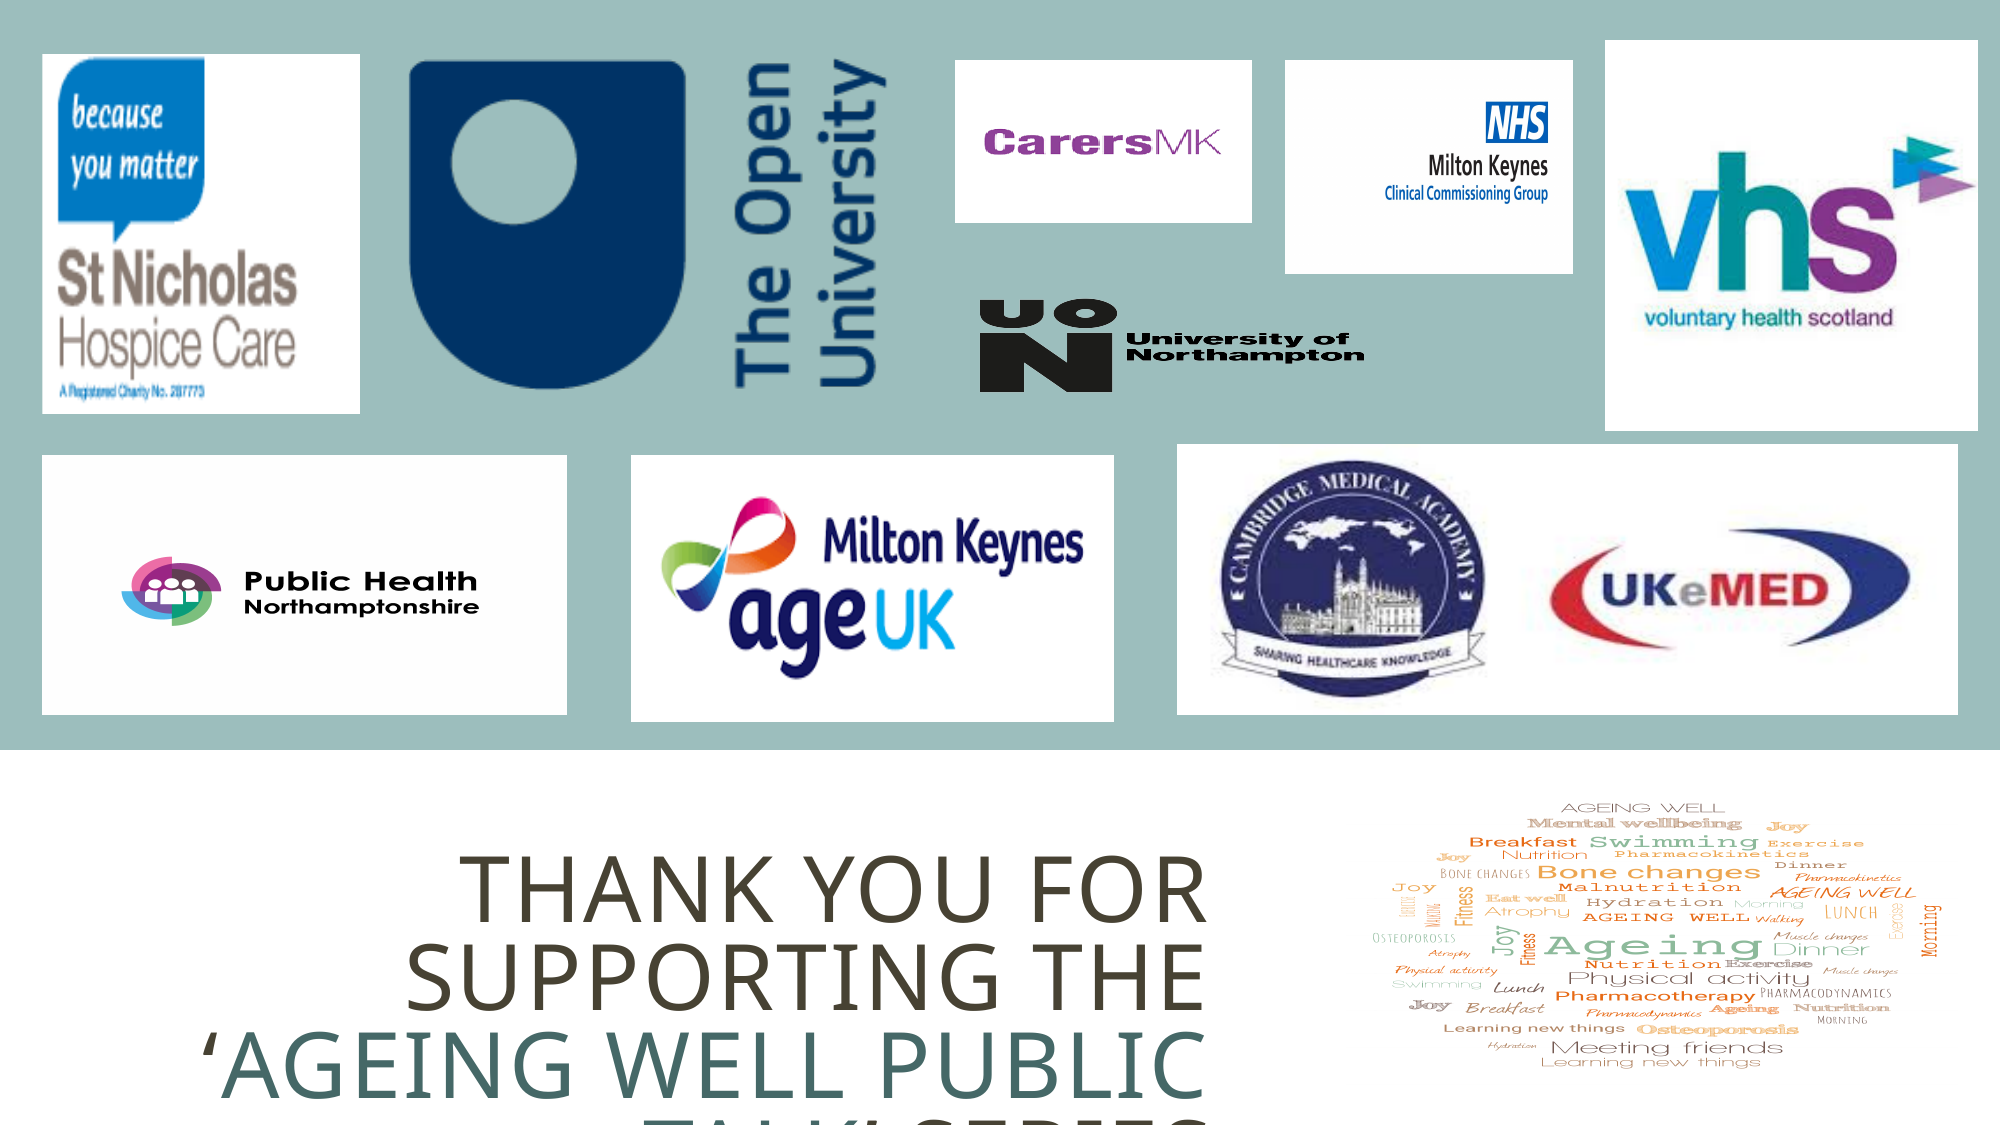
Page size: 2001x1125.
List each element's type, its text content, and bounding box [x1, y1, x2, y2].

picture [1346, 787, 1958, 1085]
picture [1605, 40, 1978, 431]
title Thank you for supporting the ‘Ageing Well Public talk’ series [187, 844, 1261, 1004]
picture [42, 54, 1958, 722]
